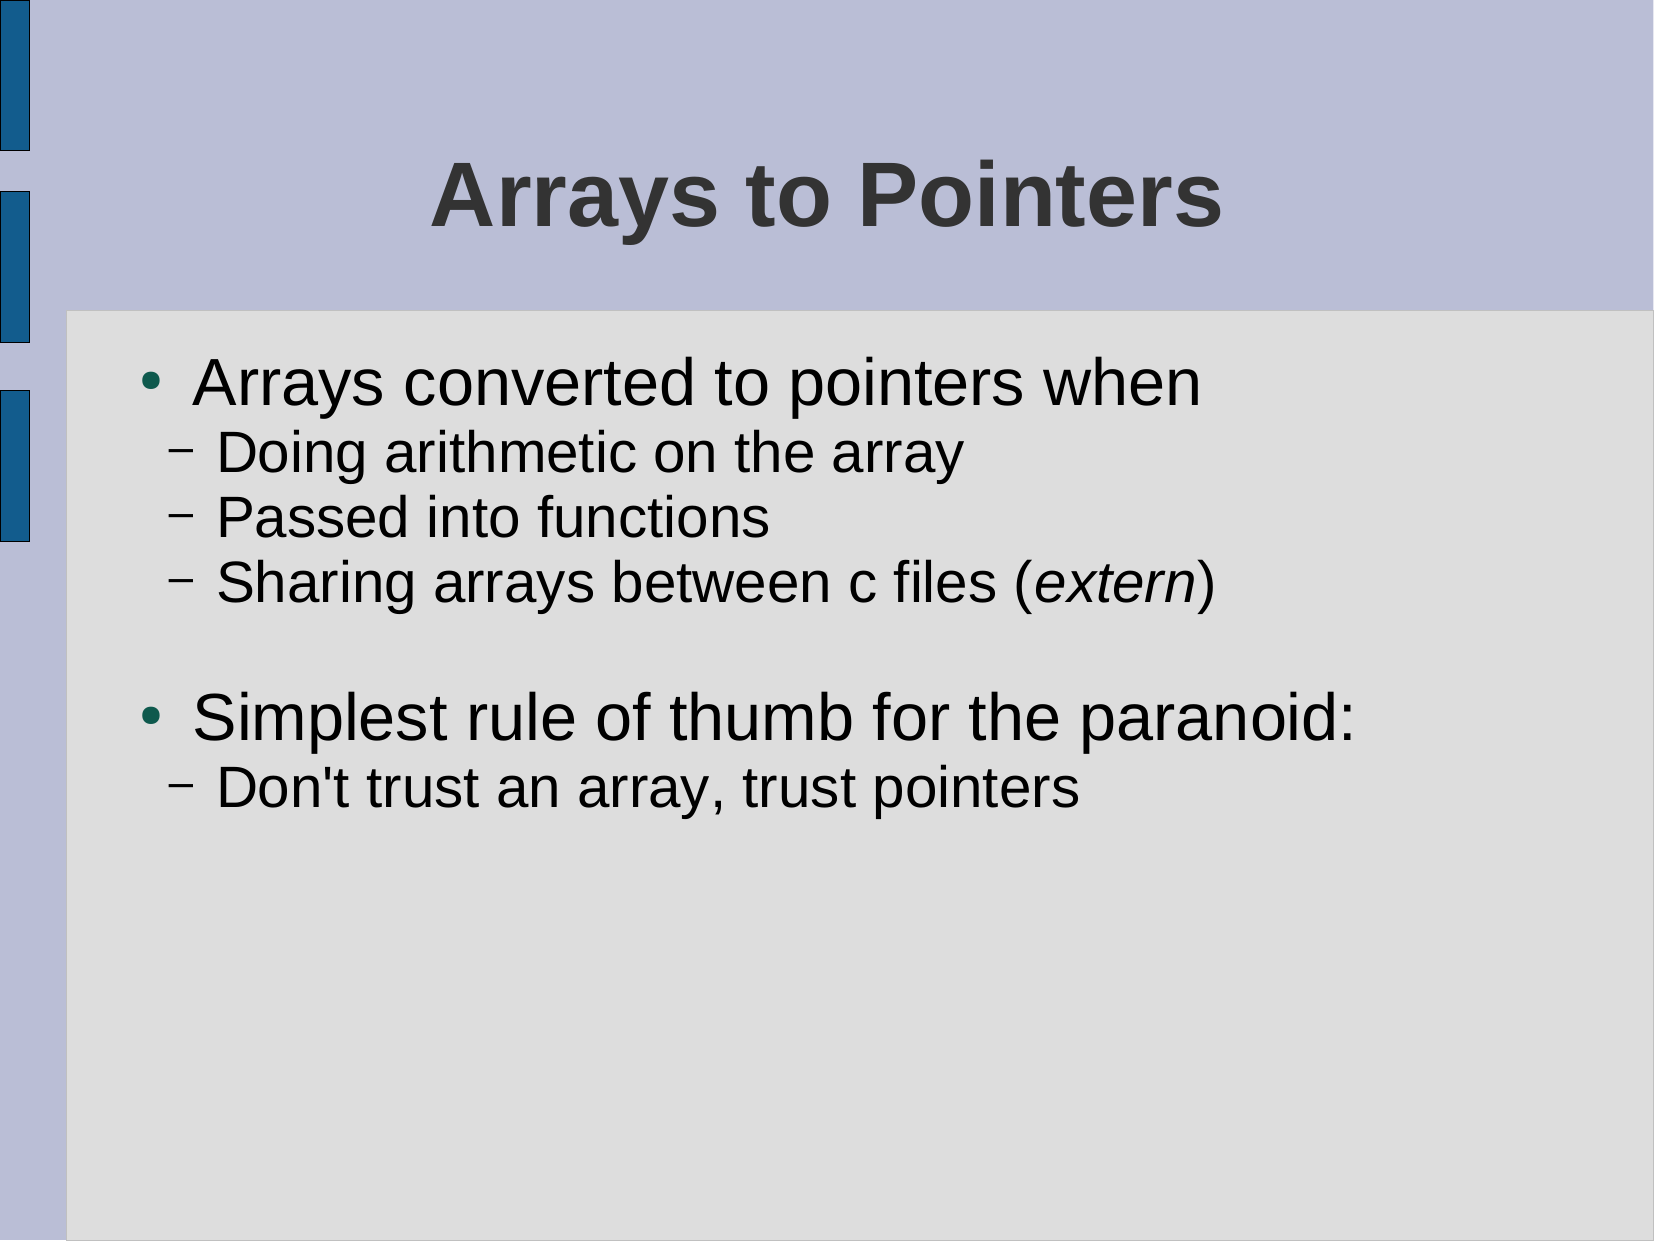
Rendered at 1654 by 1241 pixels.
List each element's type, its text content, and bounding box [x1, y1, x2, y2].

title Arrays to Pointers [121, 91, 1534, 299]
list Arrays converted to pointers when Doing arithmetic on the array Passed into functions Sharing arrays between c files (extern) Simplest rule of thumb for the paranoid: Don't trust an array, trust pointers [121, 344, 1534, 1127]
